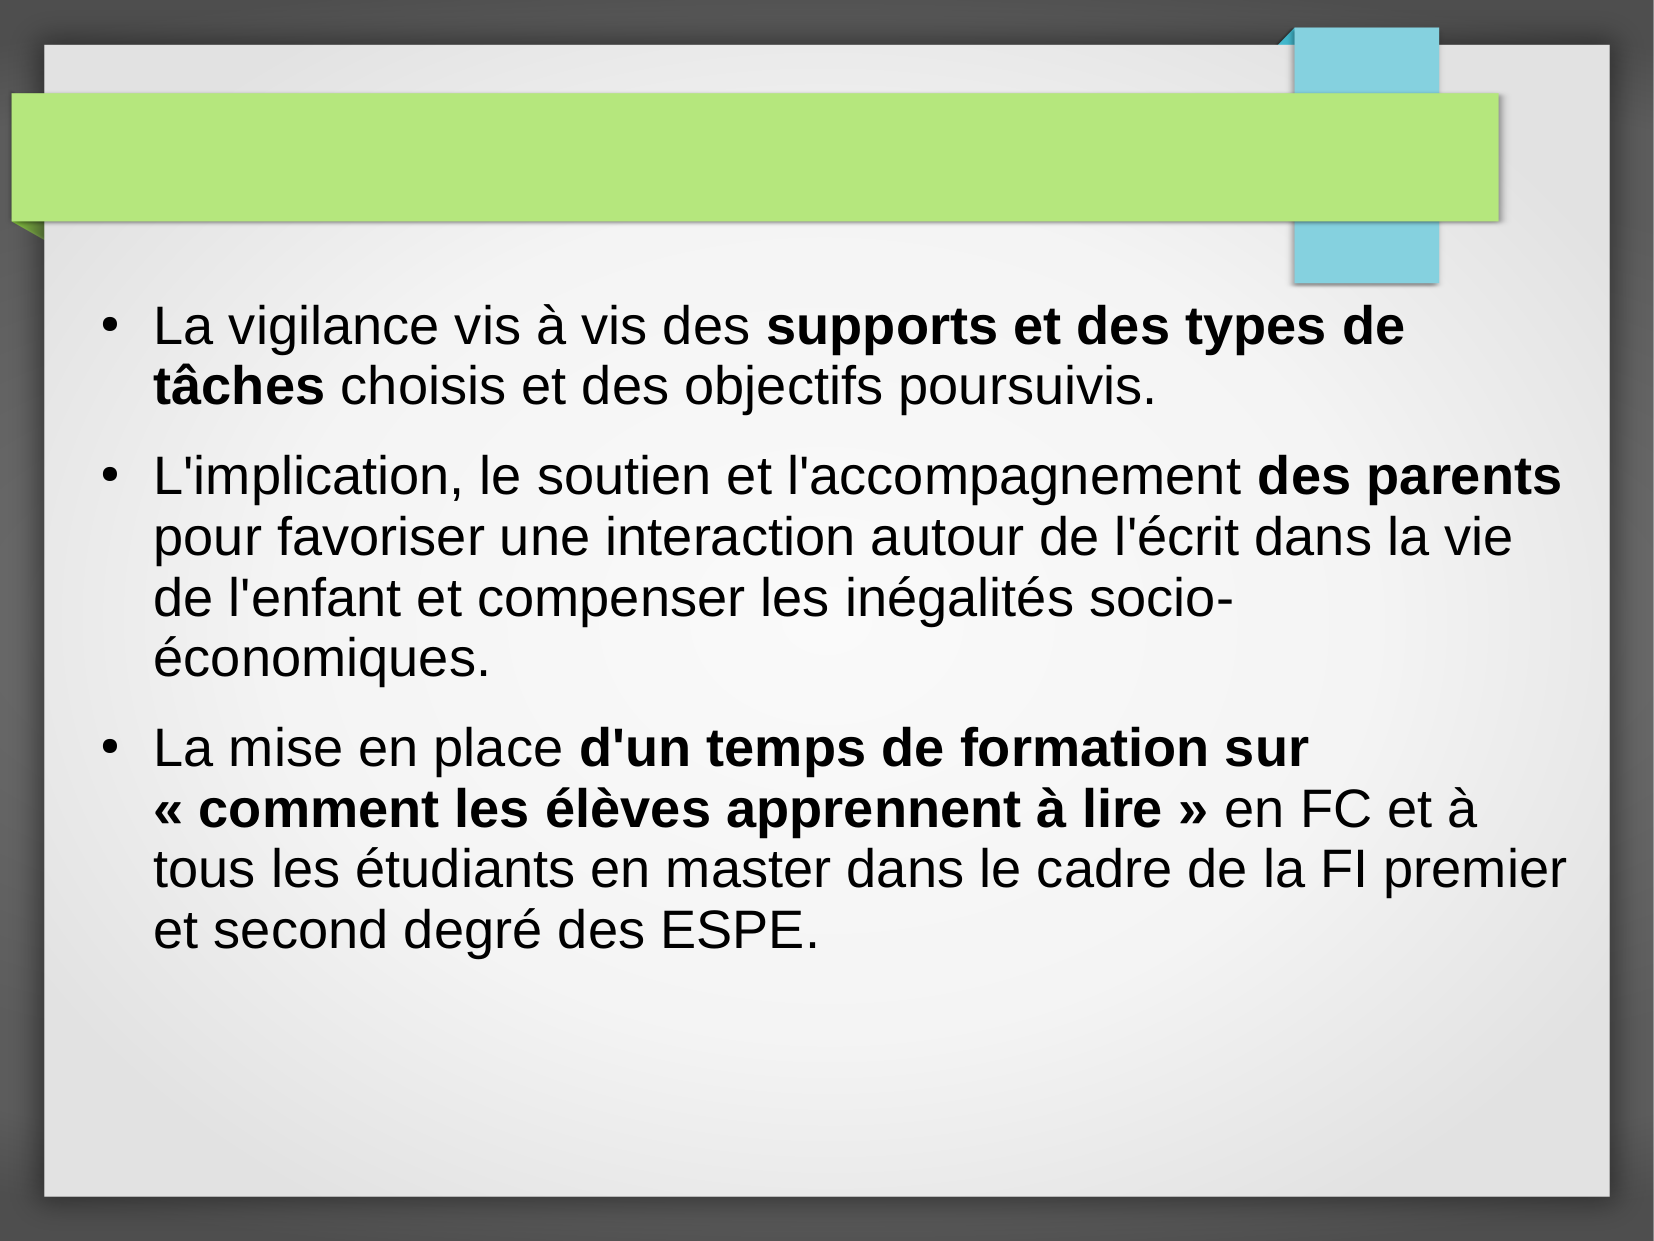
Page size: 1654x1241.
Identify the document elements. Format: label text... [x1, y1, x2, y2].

list La vigilance vis à vis des supports et des types de tâches choisis et des objectifs poursuivis. L'implication, le soutien et l'accompagnement des parents pour favoriser une interaction autour de l'écrit dans la vie de l'enfant et compenser les inégalités socio-économiques. La mise en place d'un temps de formation sur « comment les élèves apprennent à lire » en FC et à tous les étudiants en master dans le cadre de la FI premier et second degré des ESPE. [82, 295, 1571, 1015]
picture [0, 0, 1654, 1241]
